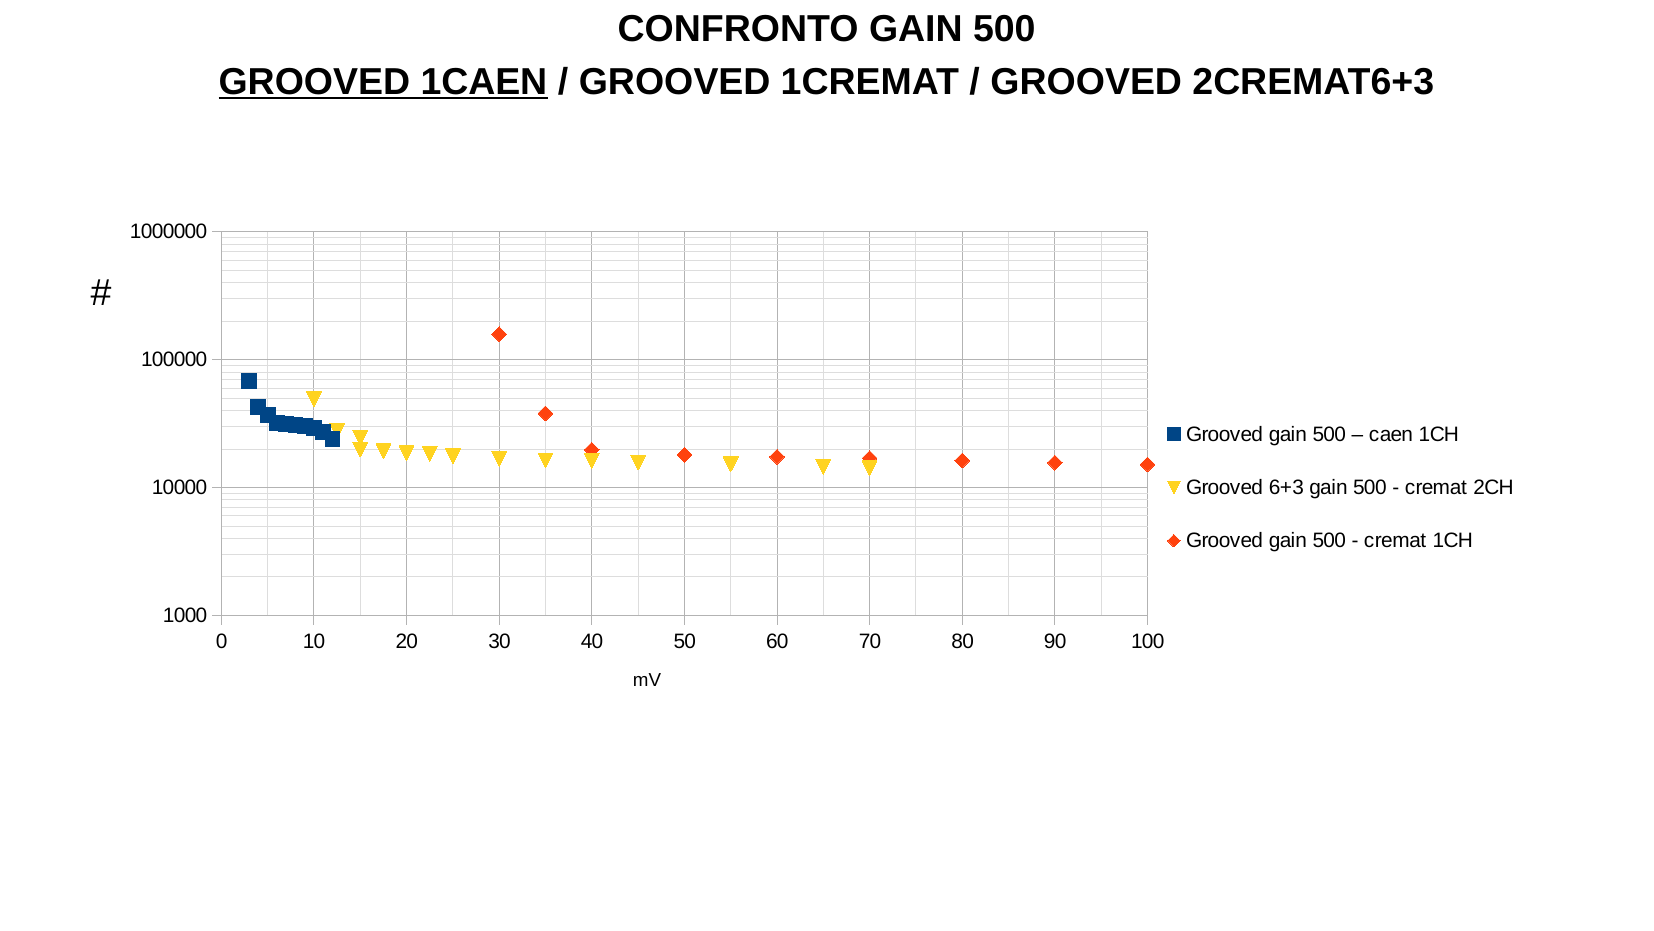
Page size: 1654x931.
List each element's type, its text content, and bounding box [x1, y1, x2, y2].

chart [112, 209, 1546, 722]
text_box CONFRONTO GAIN 500 [0, 0, 1654, 53]
text_box GROOVED 1CAEN / GROOVED 1CREMAT / GROOVED 2CREMAT6+3 [0, 53, 1654, 110]
text_box # [75, 264, 112, 321]
